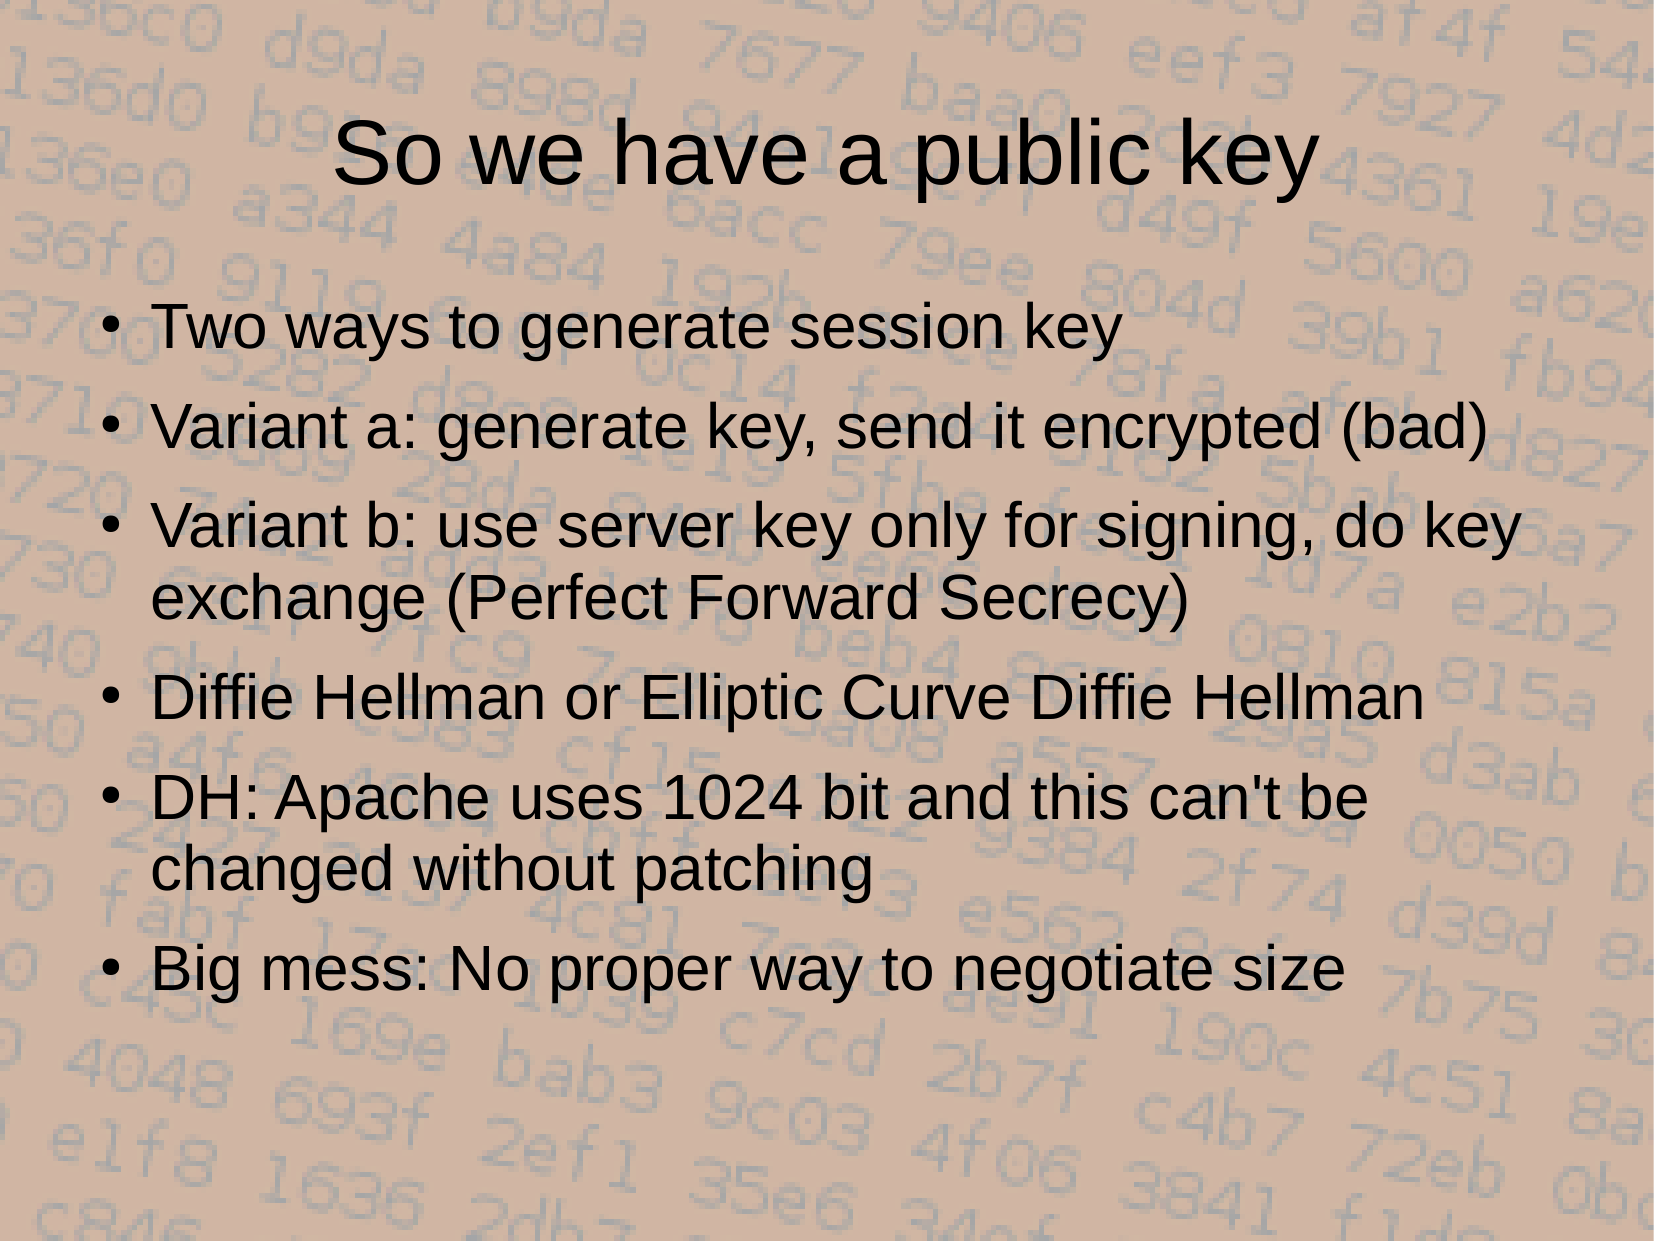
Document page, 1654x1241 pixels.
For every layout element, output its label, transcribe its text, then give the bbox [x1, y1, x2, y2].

picture [0, 0, 1654, 1241]
title So we have a public key [82, 49, 1571, 257]
list Two ways to generate session key Variant a: generate key, send it encrypted (bad) Variant b: use server key only for signing, do key exchange (Perfect Forward Secrecy) Diffie Hellman or Elliptic Curve Diffie Hellman DH: Apache uses 1024 bit and this can't be changed without patching Big mess: No proper way to negotiate size [82, 290, 1571, 1010]
